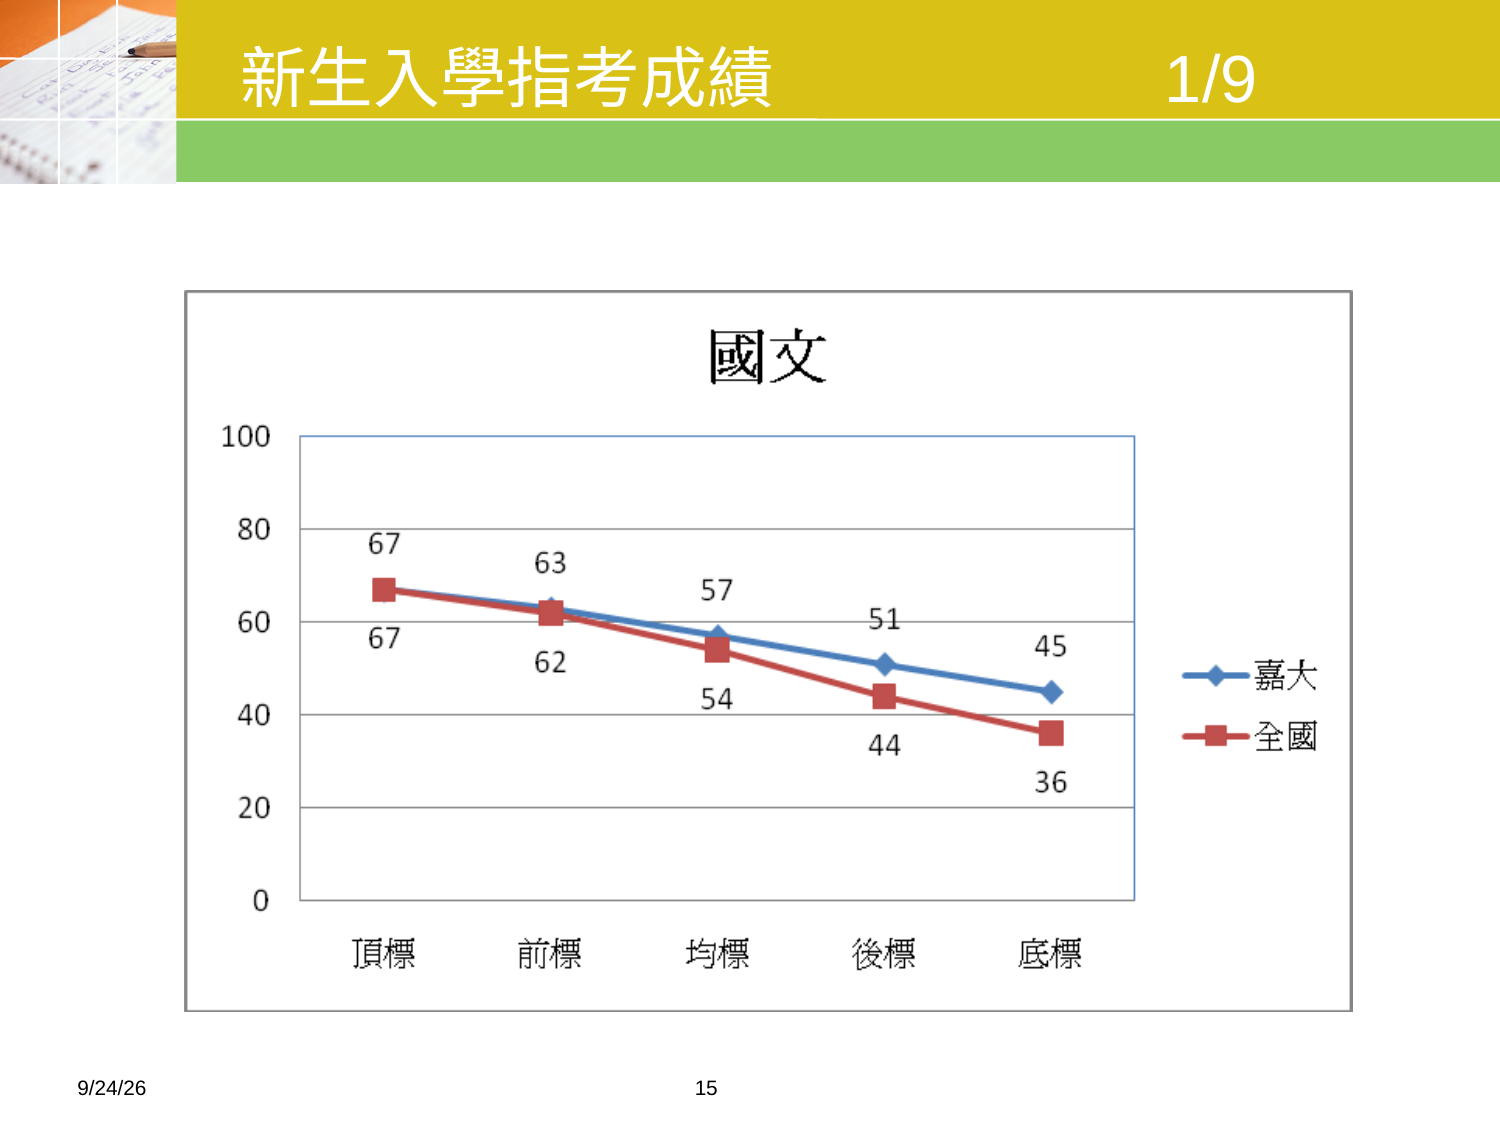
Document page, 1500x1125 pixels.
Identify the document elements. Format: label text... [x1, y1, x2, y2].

picture [183, 290, 1353, 1012]
text_box [62, 1067, 376, 1111]
text_box [637, 1067, 775, 1111]
title 新生入學指考成績 1/9 [225, 28, 1388, 109]
